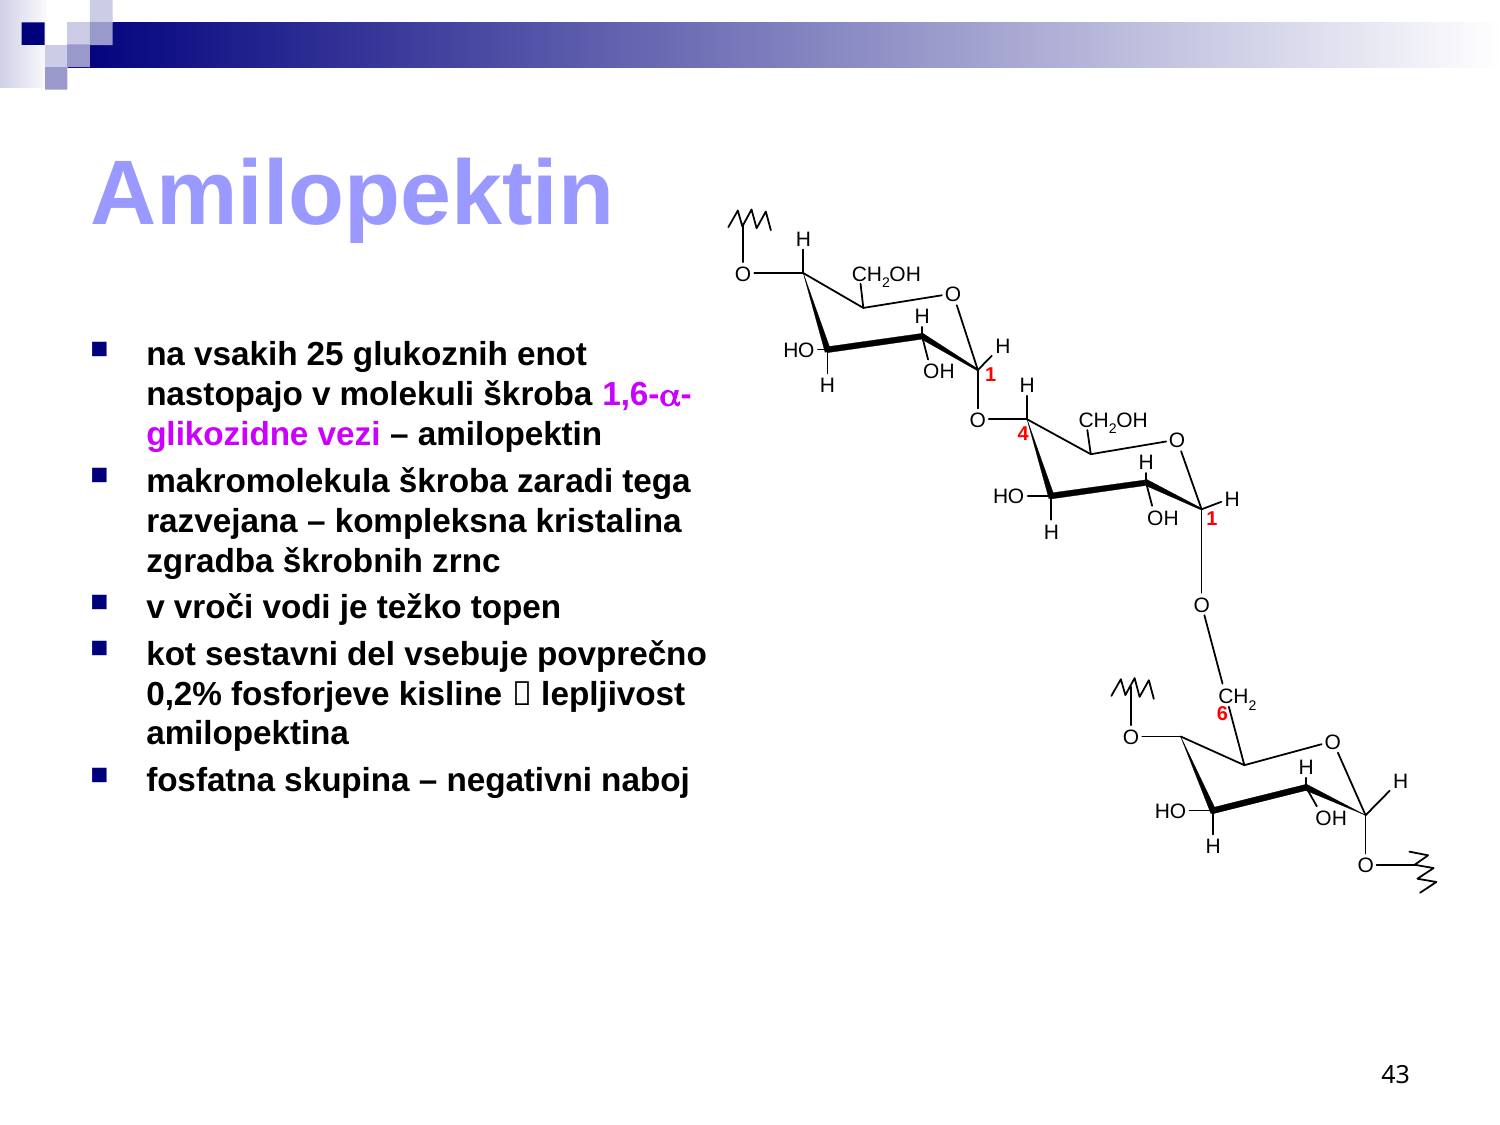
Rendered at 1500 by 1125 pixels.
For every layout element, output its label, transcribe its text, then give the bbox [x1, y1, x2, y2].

list na vsakih 25 glukoznih enot nastopajo v molekuli škroba 1,6--glikozidne vezi – amilopektin makromolekula škroba zaradi tega razvejana – kompleksna kristalina zgradba škrobnih zrnc v vroči vodi je težko topen kot sestavni del vsebuje povprečno 0,2% fosforjeve kisline  lepljivost amilopektina fosfatna skupina – negativni naboj [75, 324, 738, 963]
slide_number <number> [1074, 1025, 1425, 1100]
chart [714, 196, 1454, 911]
title Amilopektin [75, 75, 1425, 300]
picture [714, 195, 1453, 909]
